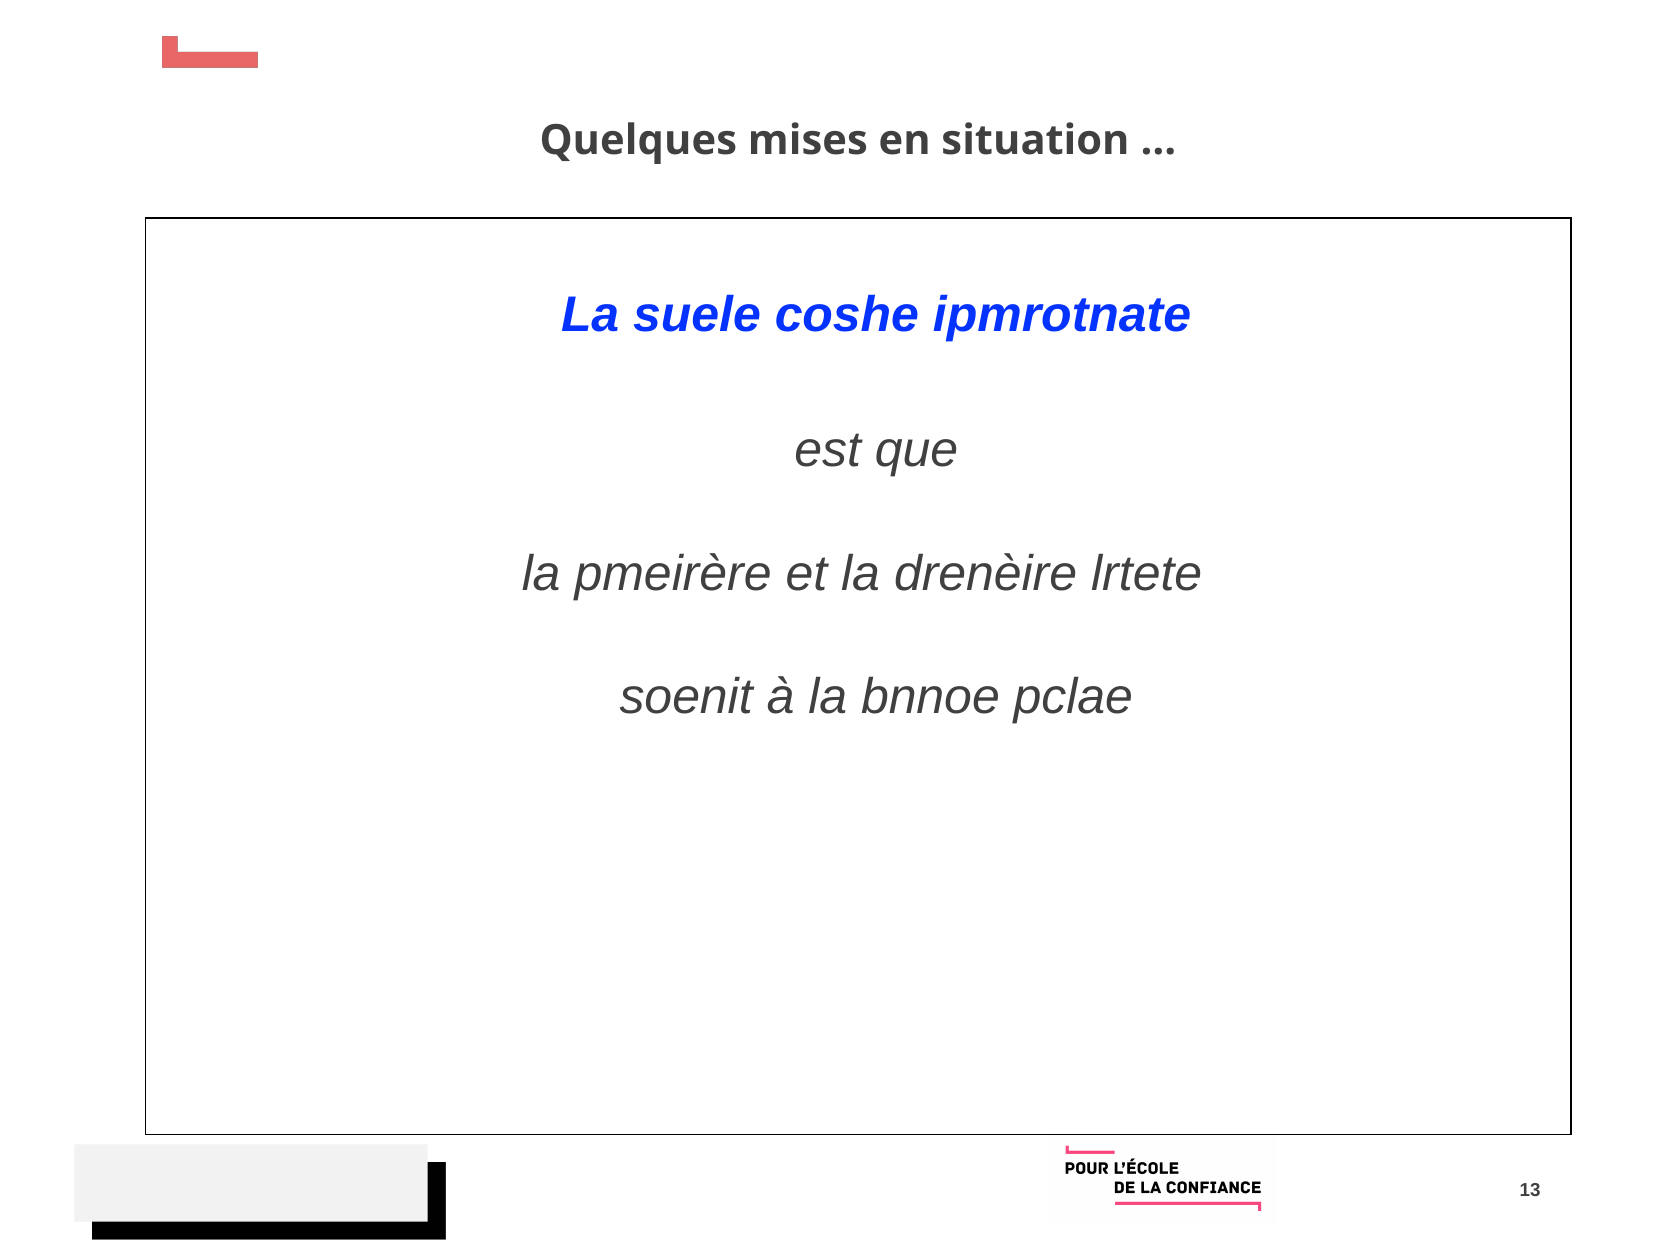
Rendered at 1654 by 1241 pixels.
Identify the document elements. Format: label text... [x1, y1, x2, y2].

text_box <numéro> [1473, 1155, 1556, 1222]
text_box [74, 1144, 428, 1222]
picture [1049, 1135, 1279, 1227]
list La suele coshe ipmrotnate est que la pmeirère et la drenèire lrtete soenit à la bnnoe pclae [145, 217, 1571, 1135]
title Quelques mises en situation … [145, 67, 1571, 209]
picture [161, 35, 259, 69]
